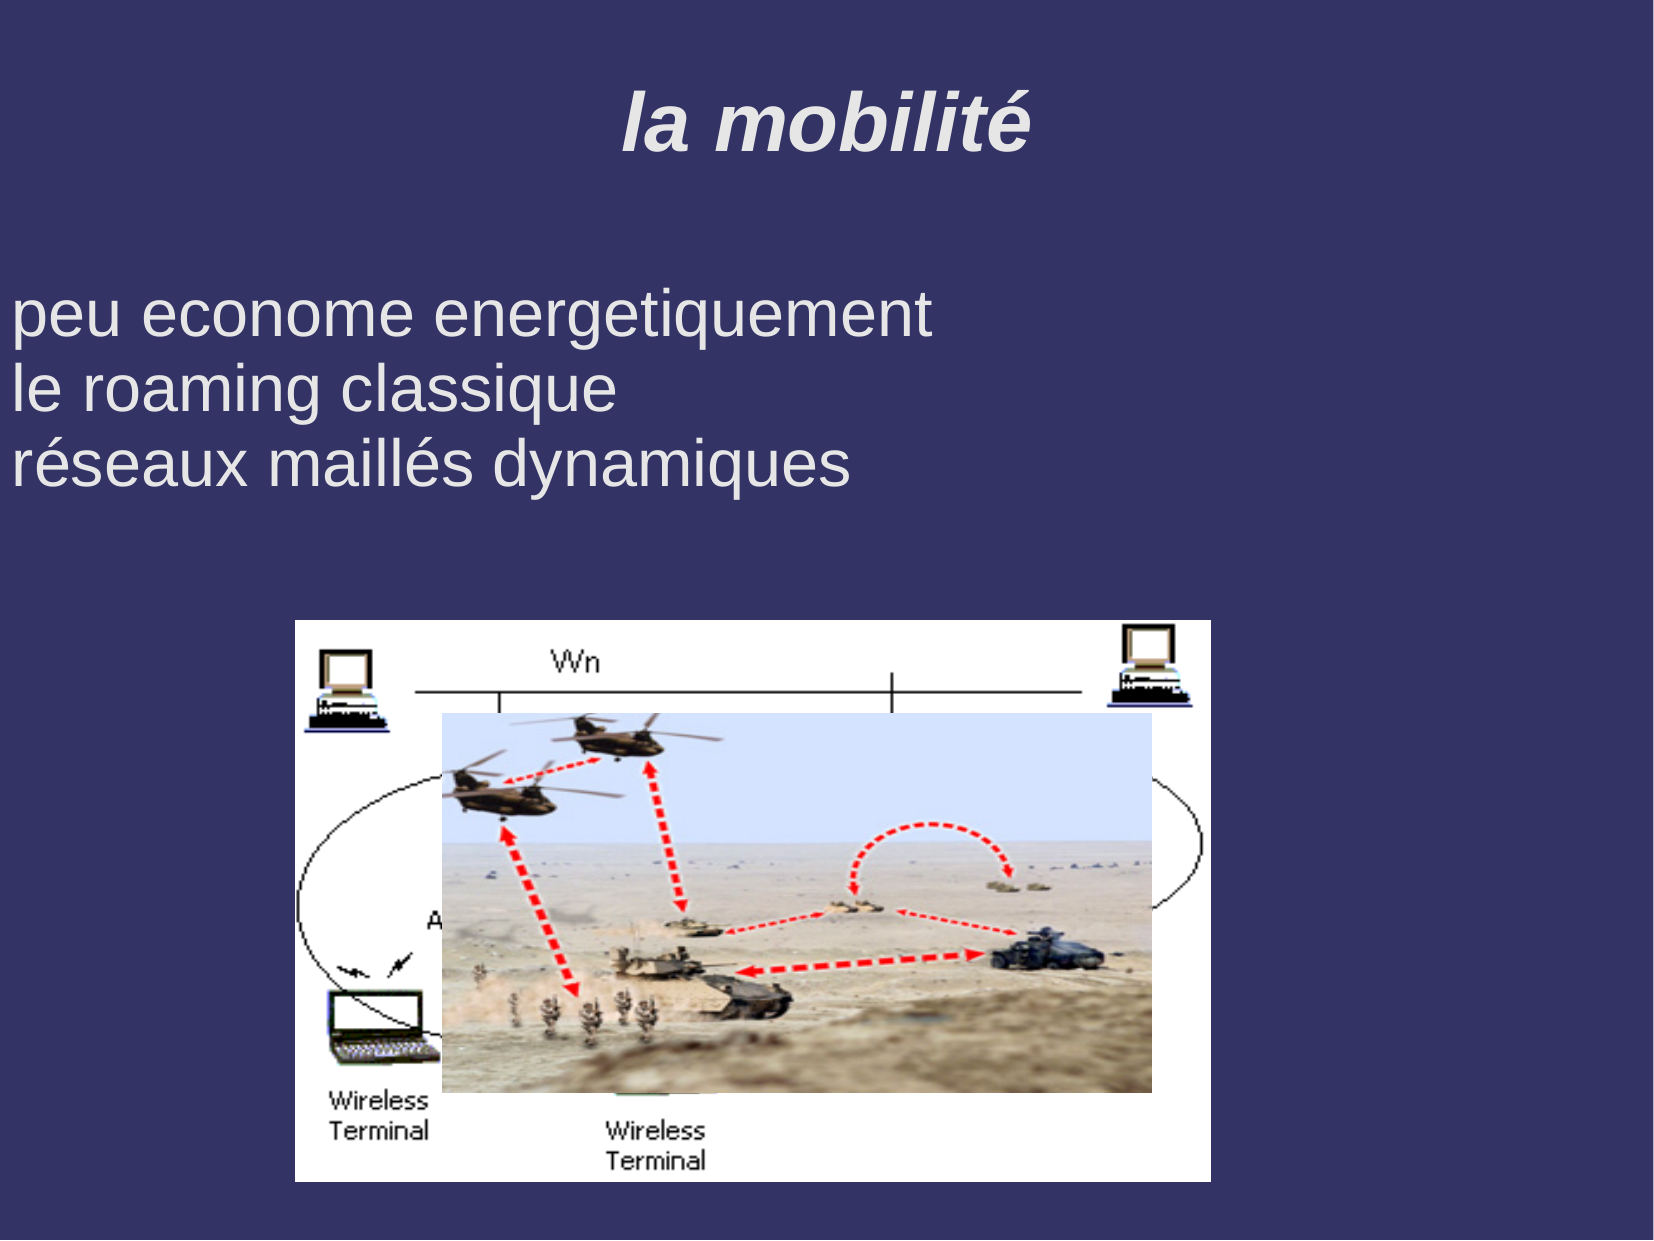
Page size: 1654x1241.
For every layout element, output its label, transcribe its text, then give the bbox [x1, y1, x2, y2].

title la mobilité [121, 19, 1534, 227]
picture [295, 620, 1211, 1182]
list peu econome energetiquement le roaming classique réseaux maillés dynamiques [0, 276, 1391, 532]
